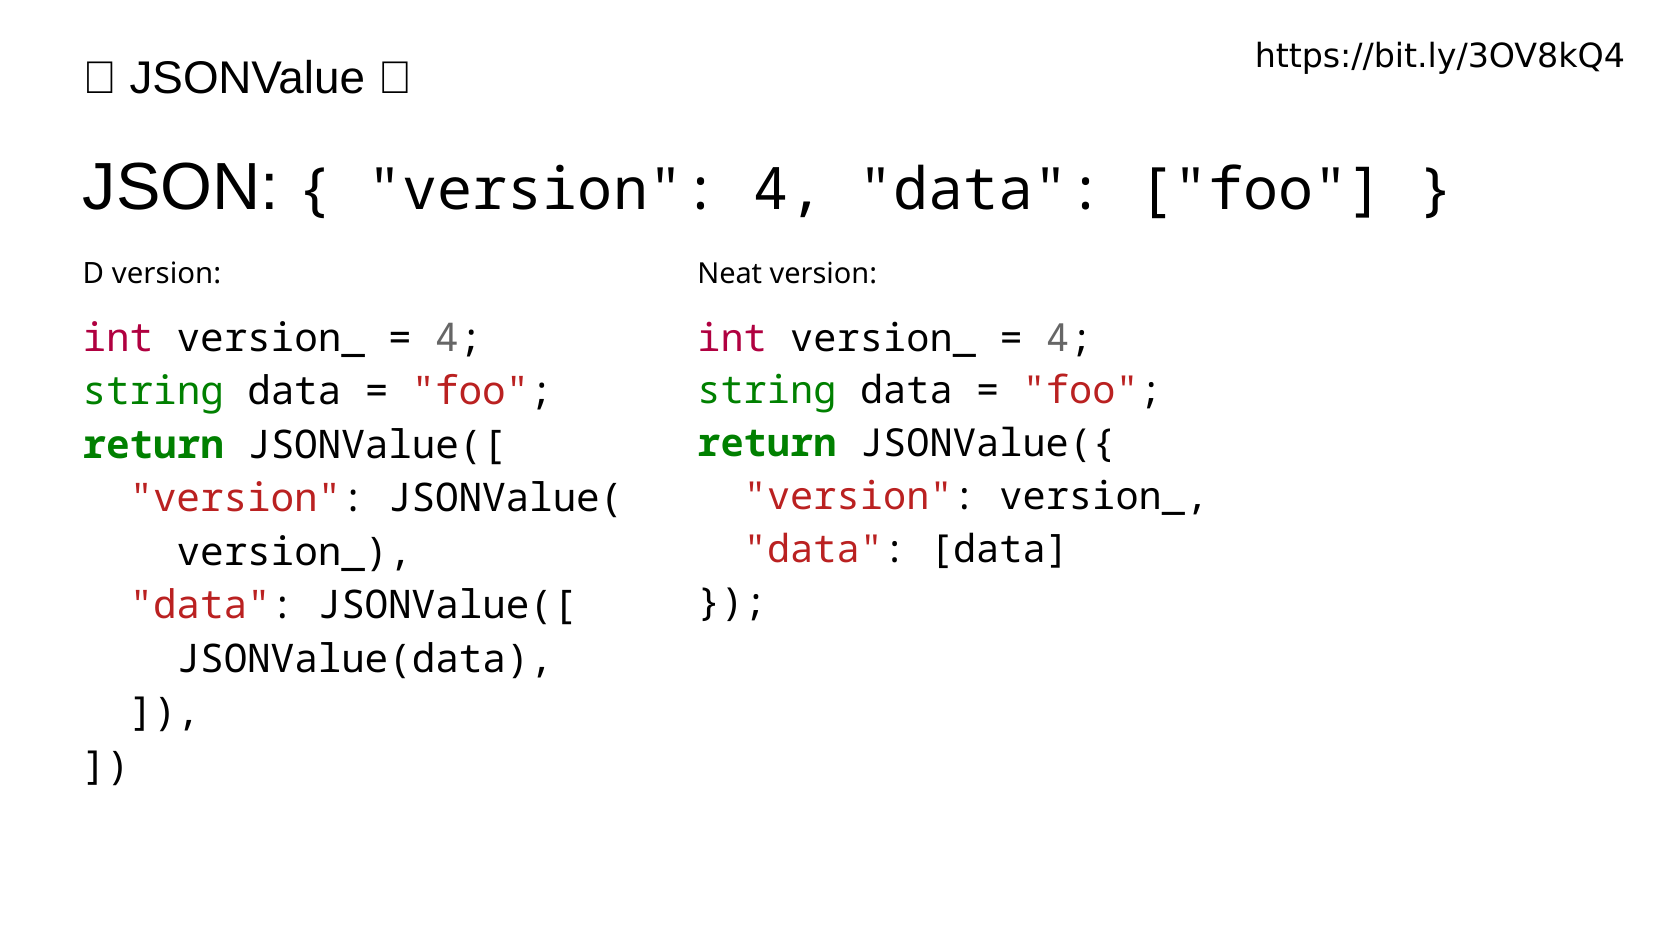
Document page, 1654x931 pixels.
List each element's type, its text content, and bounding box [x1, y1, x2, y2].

text_box D version: int version_ = 4; string data = "foo"; return JSONValue([ "version": JSONValue( version_), "data": JSONValue([ JSONValue(data), ]), ]) [82, 251, 698, 798]
text_box Neat version: int version_ = 4; string data = "foo"; return JSONValue({ "version": version_, "data": [data] }); [697, 252, 1300, 680]
list JSON: { "version": 4, "data": ["foo"] } [82, 147, 1571, 758]
title ✨ JSONValue ✨ [82, 37, 1571, 119]
